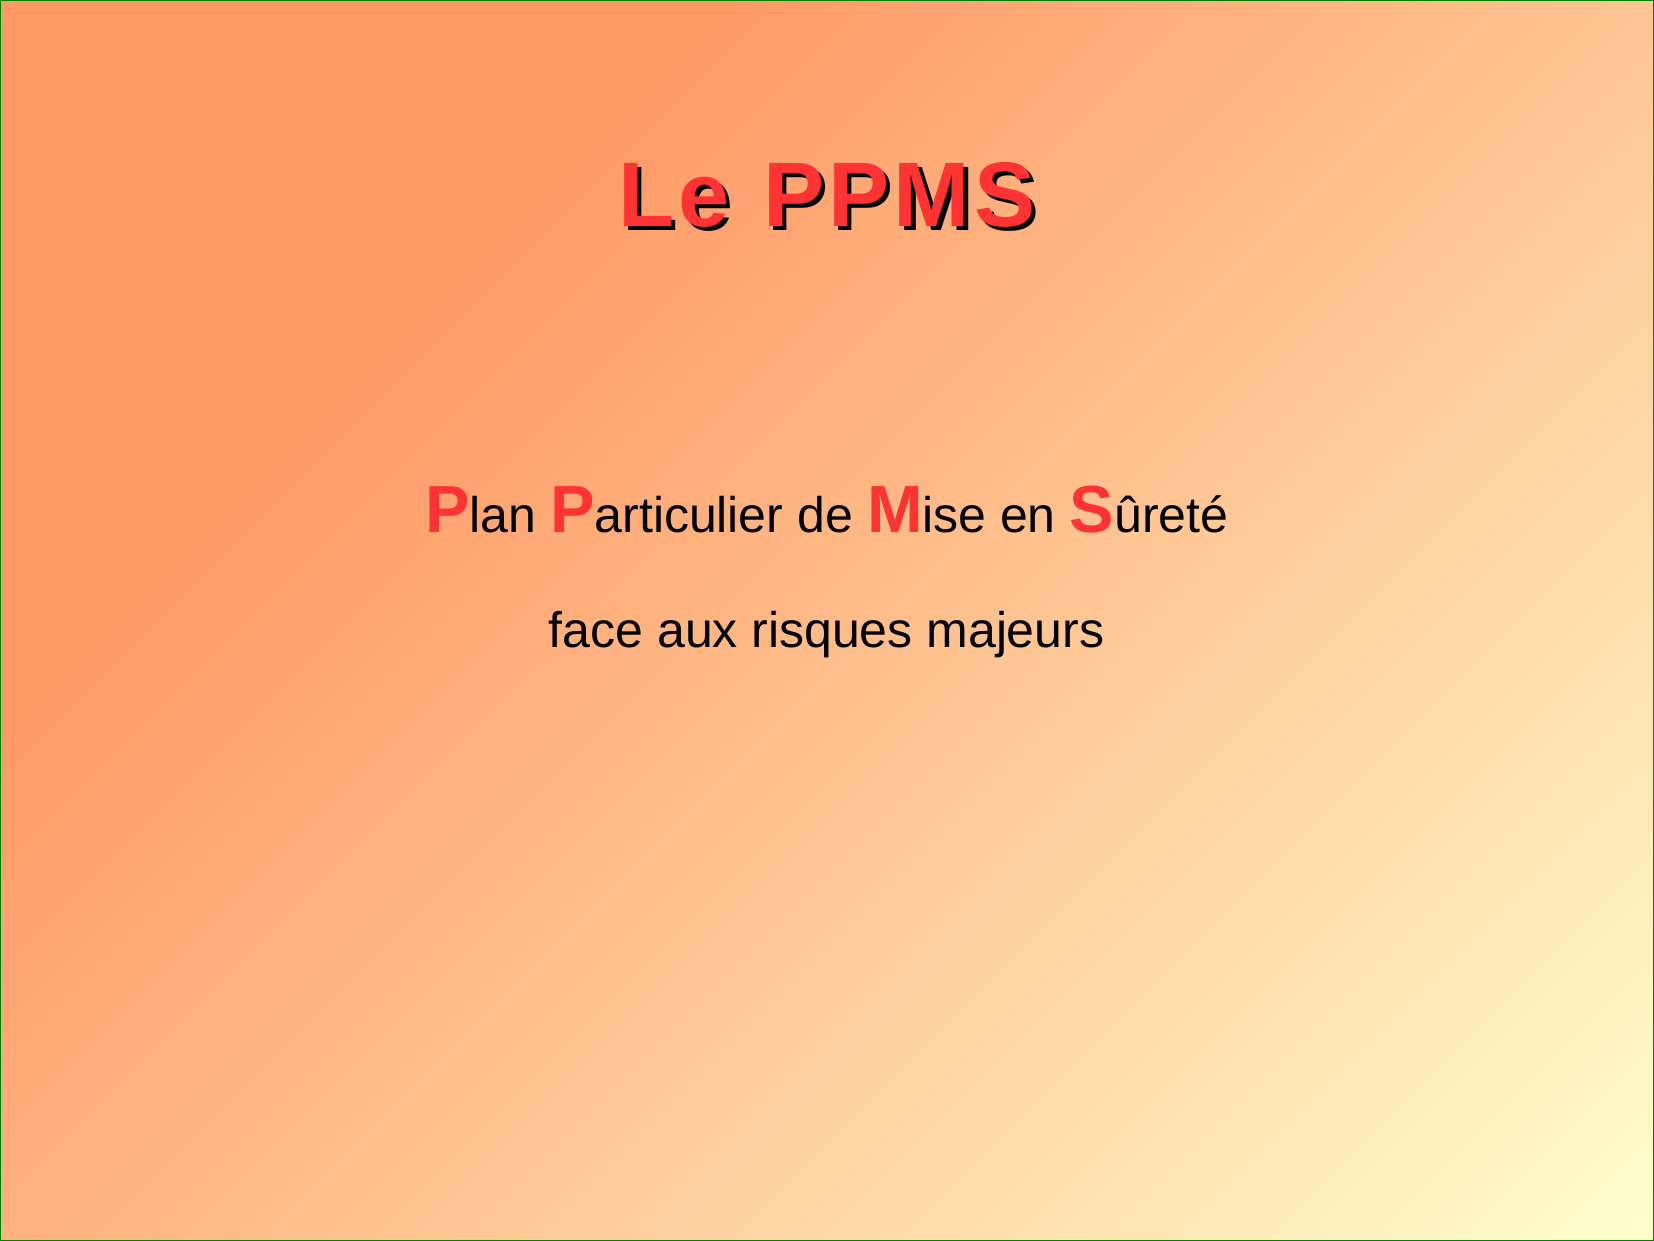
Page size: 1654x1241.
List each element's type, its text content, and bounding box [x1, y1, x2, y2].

text_box Plan Particulier de Mise en Sûreté face aux risques majeurs [103, 466, 1551, 665]
text_box [0, 0, 1654, 1241]
title Le PPMS [121, 91, 1534, 299]
